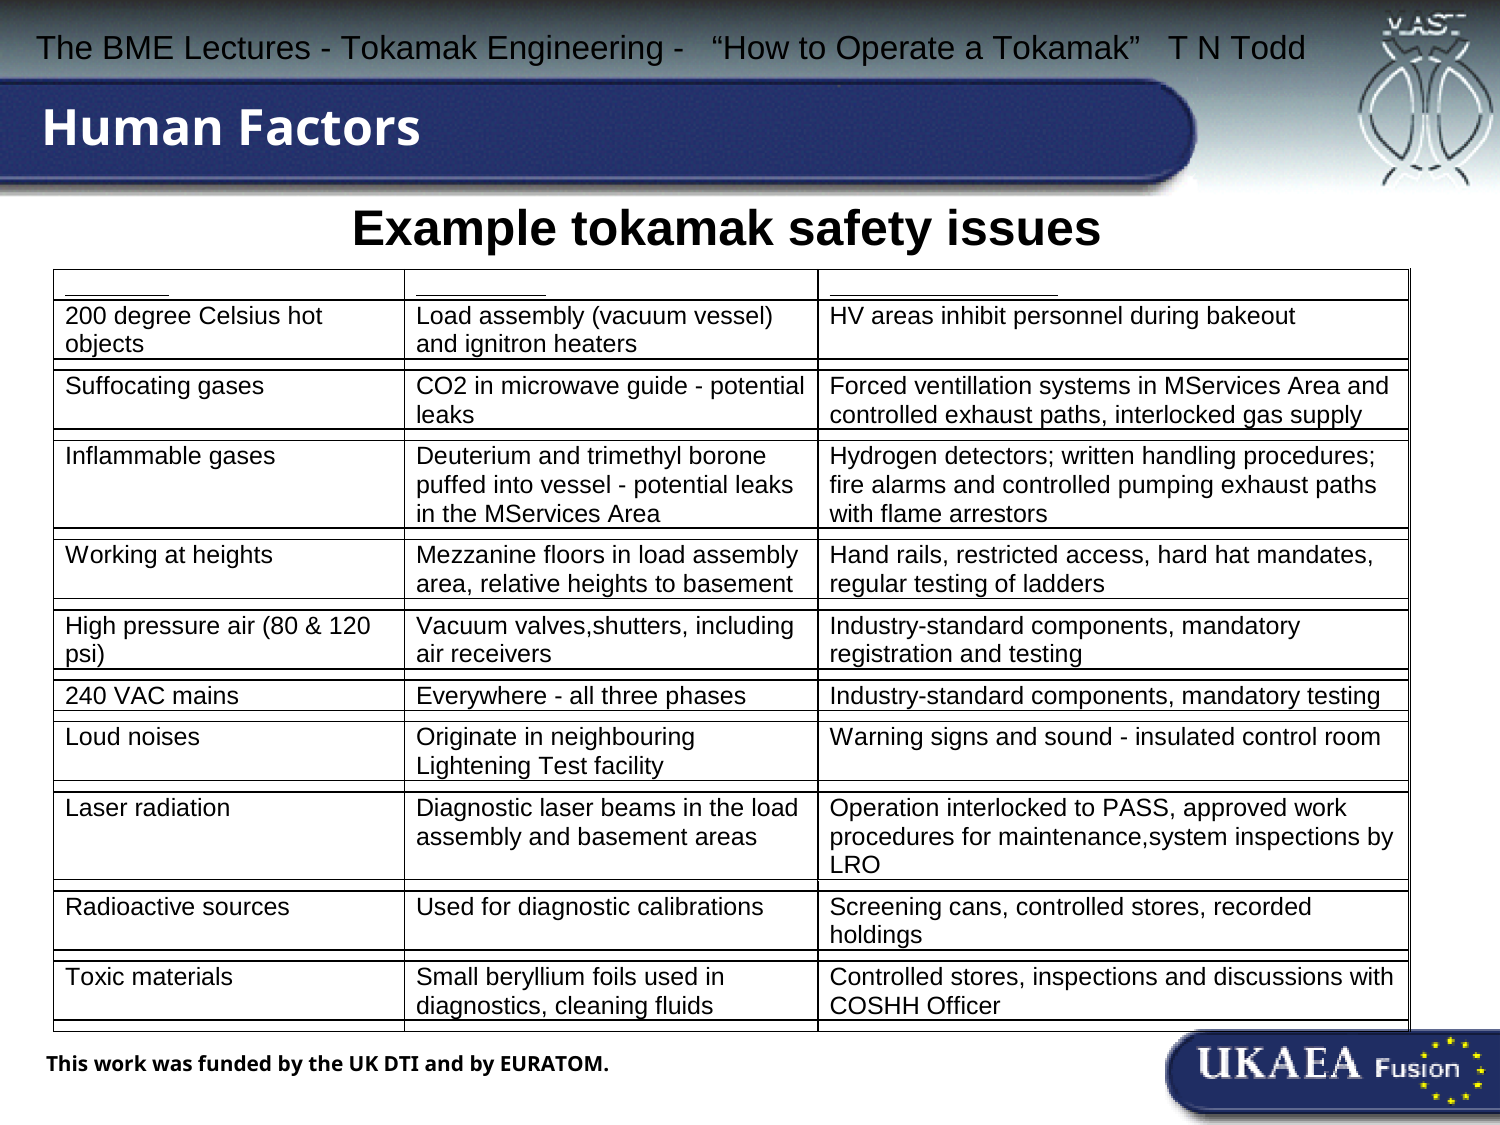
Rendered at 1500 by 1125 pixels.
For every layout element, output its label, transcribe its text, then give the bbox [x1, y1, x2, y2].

picture [0, 0, 1500, 202]
chart [53, 268, 1410, 1057]
text_box The BME Lectures - Tokamak Engineering - “How to Operate a Tokamak” T N Todd [0, 18, 1323, 60]
text_box Example tokamak safety issues [308, 187, 1146, 264]
picture [1165, 1029, 1500, 1125]
text_box This work was funded by the UK DTI and by EURATOM. [31, 1042, 1113, 1083]
text_box Human Factors [26, 88, 437, 164]
